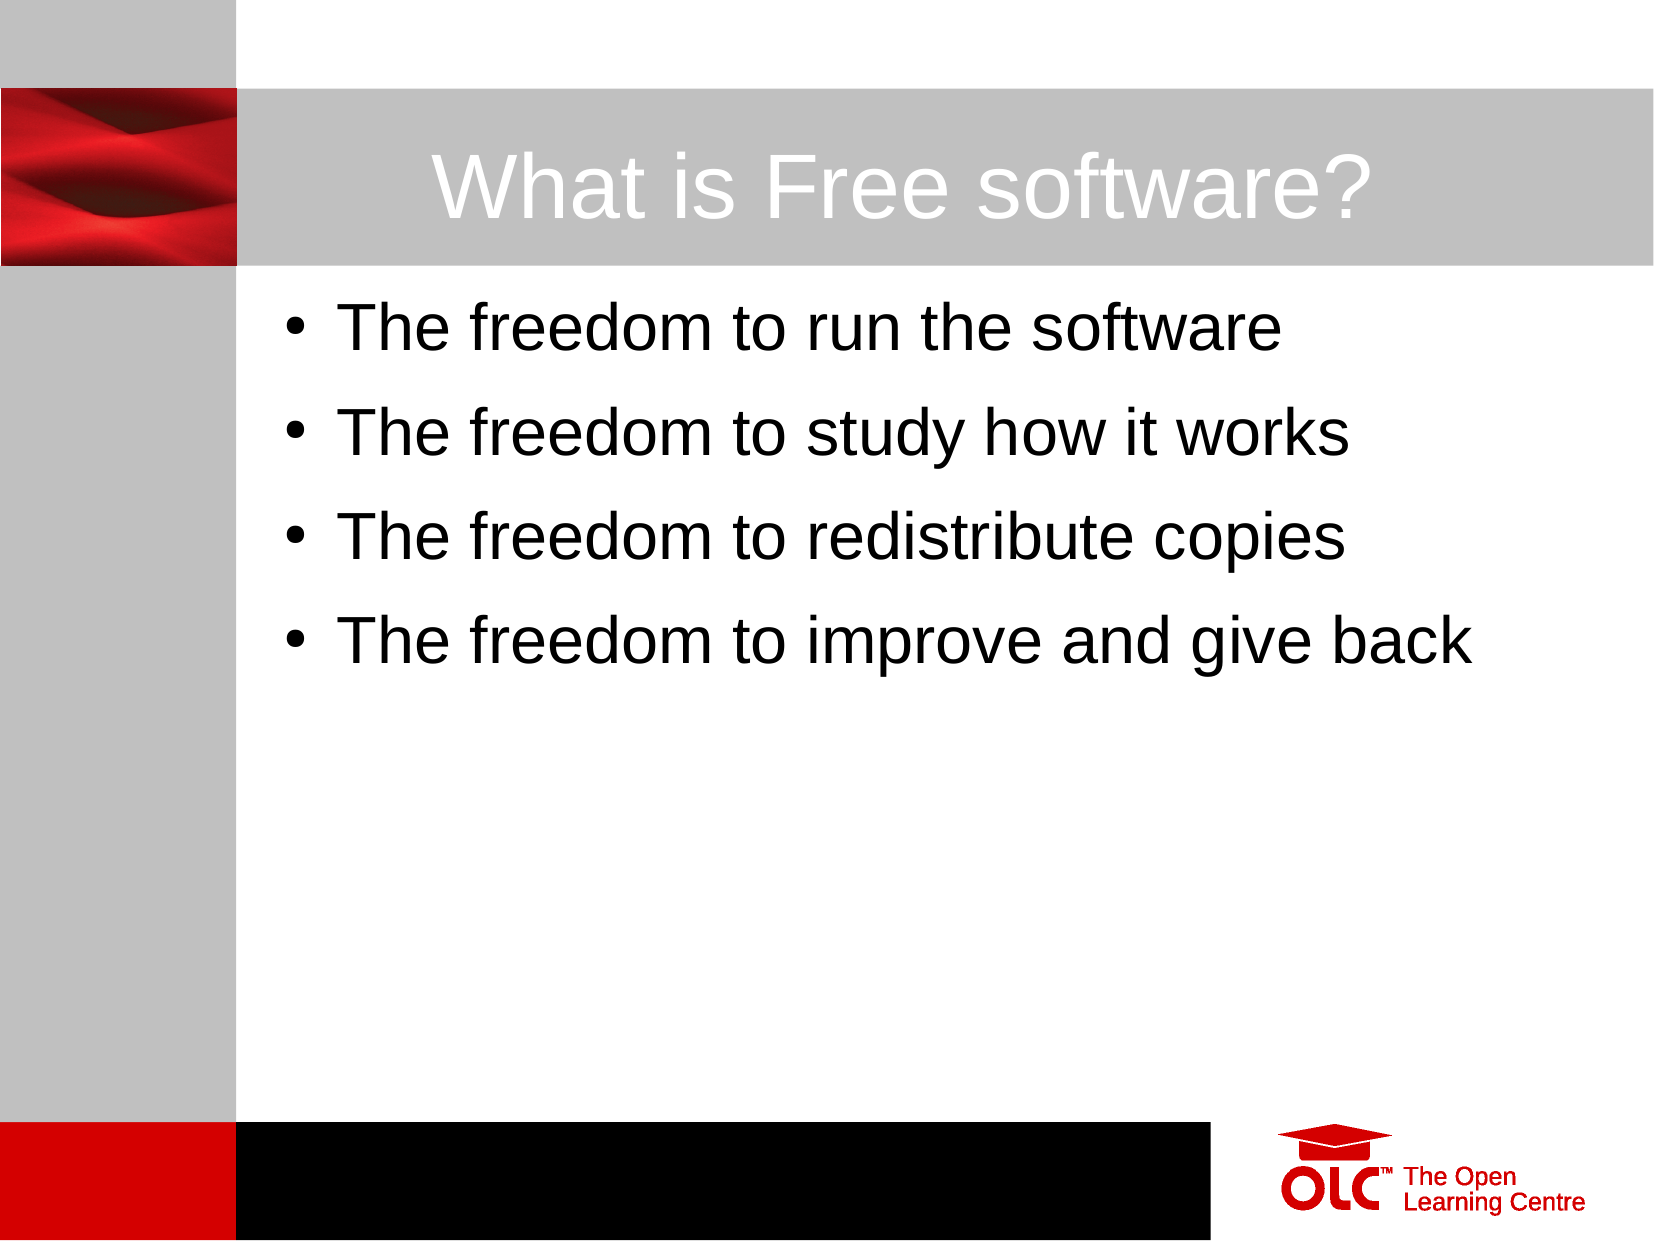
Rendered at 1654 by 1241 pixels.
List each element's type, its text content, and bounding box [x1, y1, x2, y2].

picture [1, 88, 237, 266]
title What is Free software? [236, 118, 1571, 257]
picture [1269, 1121, 1589, 1220]
list The freedom to run the software The freedom to study how it works The freedom to redistribute copies The freedom to improve and give back [265, 290, 1571, 1109]
